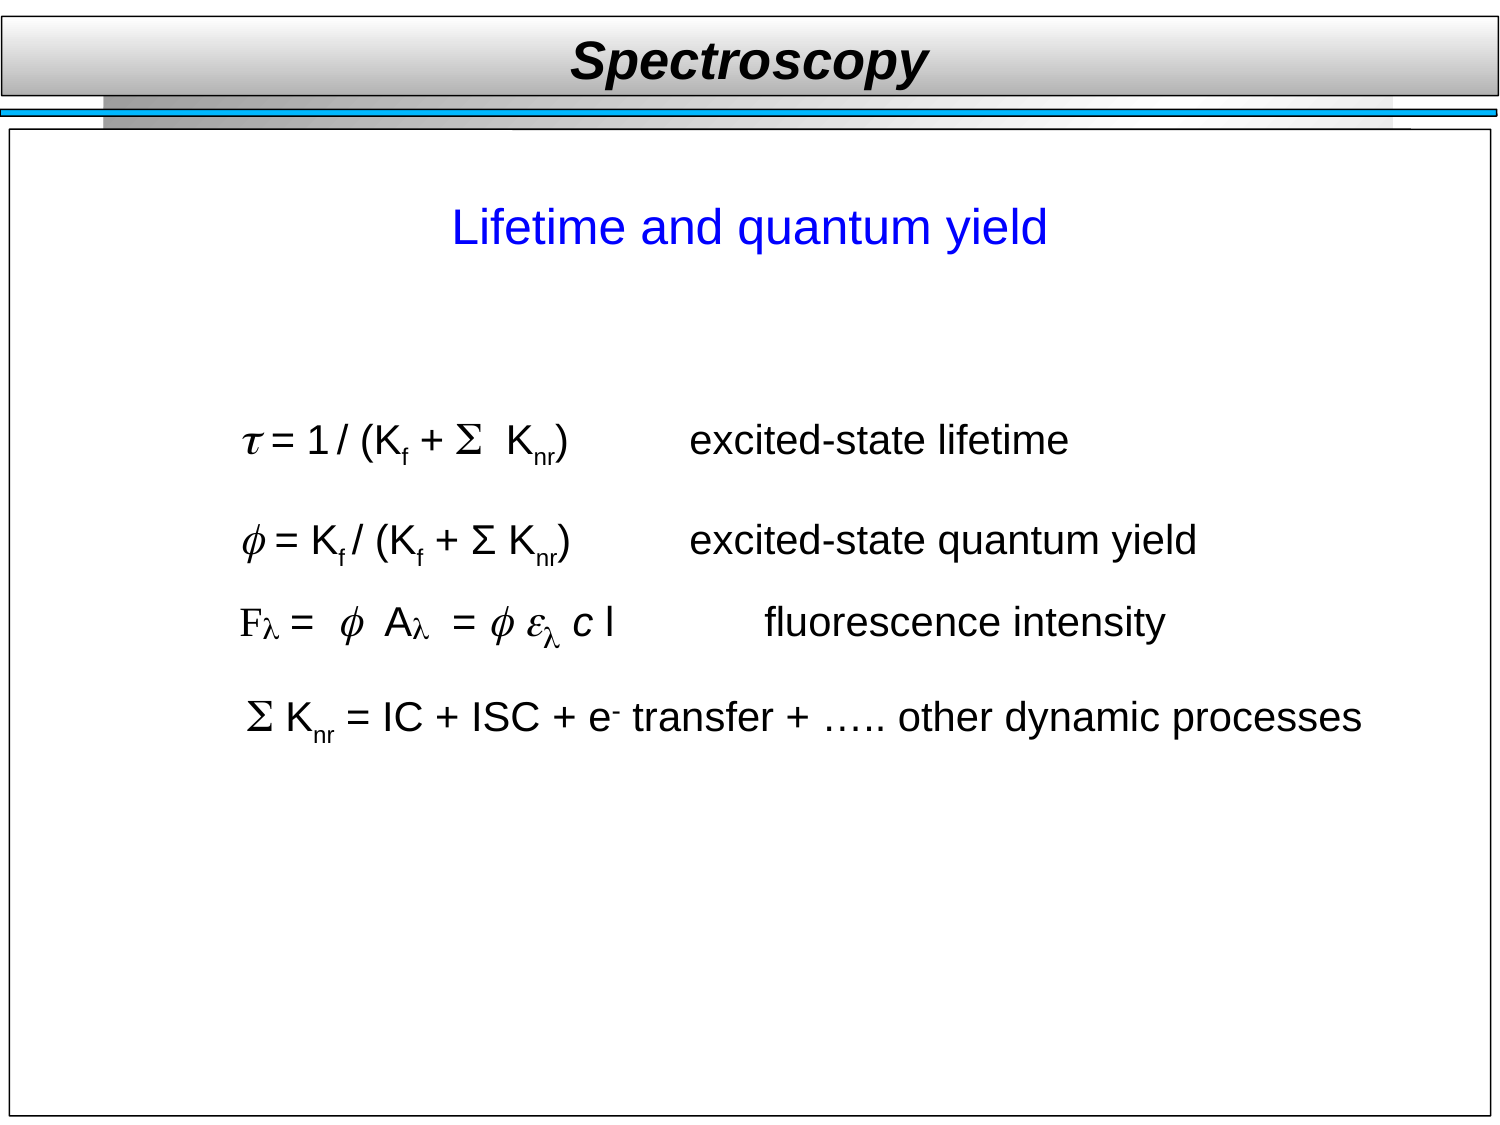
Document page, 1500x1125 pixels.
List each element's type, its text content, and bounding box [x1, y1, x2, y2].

text_box [0, 109, 1497, 117]
text_box Spectroscopy [1, 16, 1499, 96]
text_box Σ Knr = IC + ISC + e- transfer + ….. other dynamic processes [232, 686, 1441, 804]
text_box ϕ = Kf / (Kf + Σ Knr) excited-state quantum yield Fλ = ϕ Aλ = ϕ el c l fluorescence intensity [224, 509, 1213, 672]
text_box [9, 129, 1491, 1116]
title Lifetime and quantum yield [112, 186, 1388, 262]
text_box τ = 1 / (Kf + Σ Knr) excited-state lifetime [224, 409, 1085, 479]
